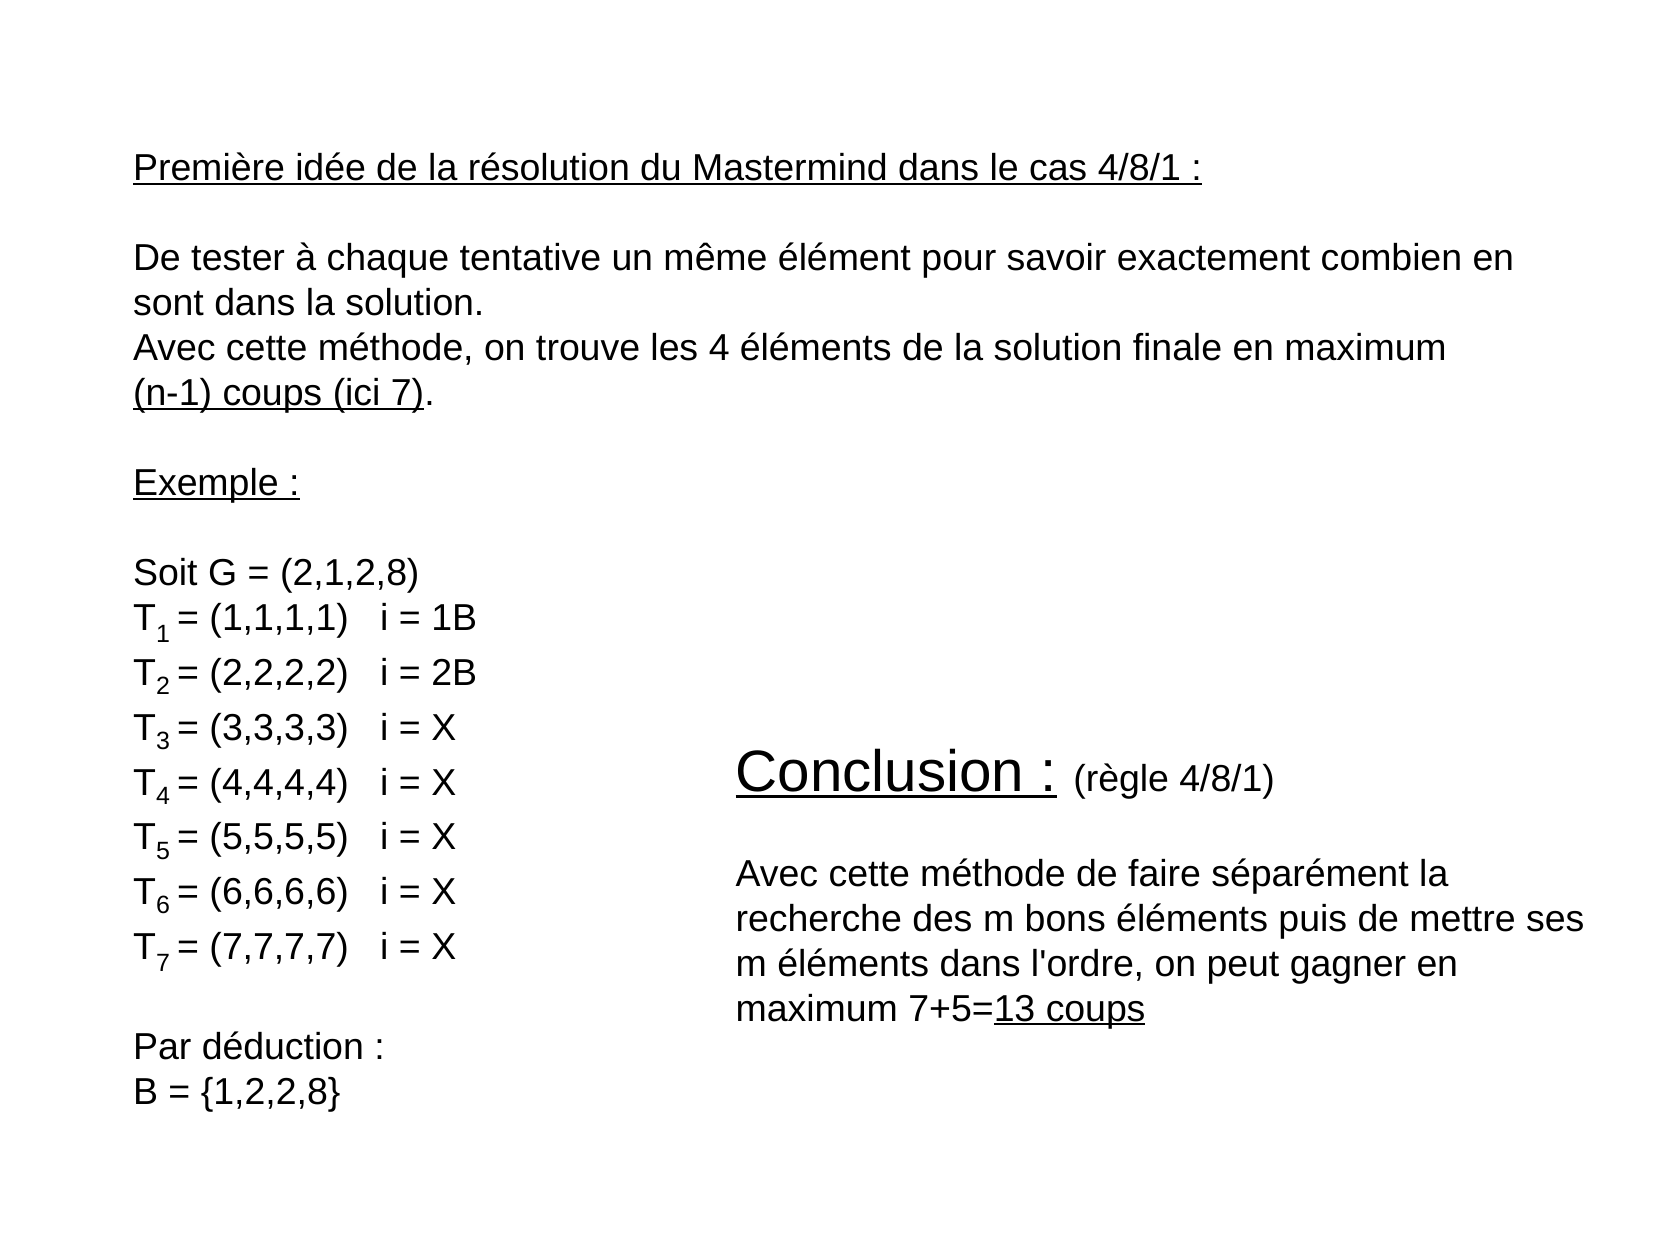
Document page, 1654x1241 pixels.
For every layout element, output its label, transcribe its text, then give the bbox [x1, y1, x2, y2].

text_box Conclusion : (règle 4/8/1) Avec cette méthode de faire séparément la recherche des m bons éléments puis de mettre ses m éléments dans l'ordre, on peut gagner en maximum 7+5=13 coups [720, 726, 1619, 1085]
text_box Première idée de la résolution du Mastermind dans le cas 4/8/1 : De tester à chaque tentative un même élément pour savoir exactement combien en sont dans la solution. Avec cette méthode, on trouve les 4 éléments de la solution finale en maximum (n-1) coups (ici 7). Exemple : Soit G = (2,1,2,8) T1 = (1,1,1,1) i = 1B T2 = (2,2,2,2) i = 2B T3 = (3,3,3,3) i = X T4 = (4,4,4,4) i = X T5 = (5,5,5,5) i = X T6 = (6,6,6,6) i = X T7 = (7,7,7,7) i = X Par déduction : B = {1,2,2,8} [118, 135, 1547, 1120]
